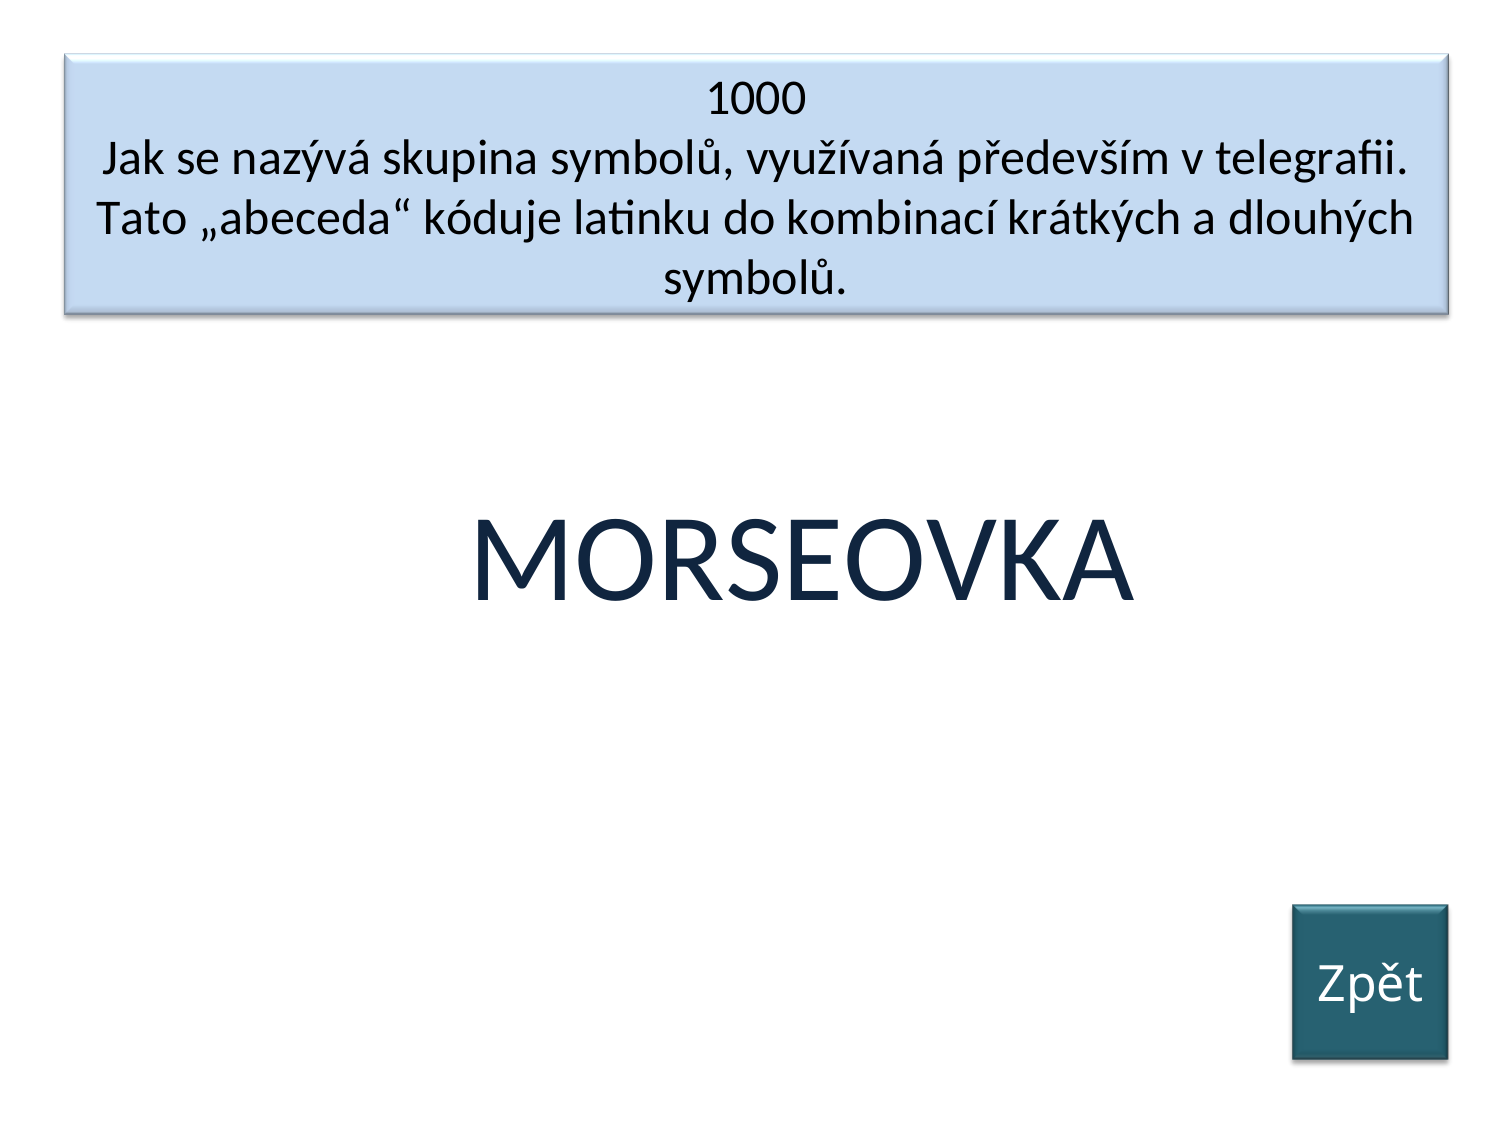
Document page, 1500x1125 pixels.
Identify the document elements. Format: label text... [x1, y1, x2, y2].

text_box Zpět [1293, 904, 1447, 1059]
picture [55, 43, 1460, 347]
text_box 1000 Jak se nazývá skupina symbolů, využívaná především v telegrafii. Tato „abeceda“ kóduje latinku do kombinací krátkých a dlouhých symbolů. [64, 54, 1447, 315]
picture [1273, 899, 1466, 1072]
text_box MORSEOVKA [407, 467, 1196, 634]
